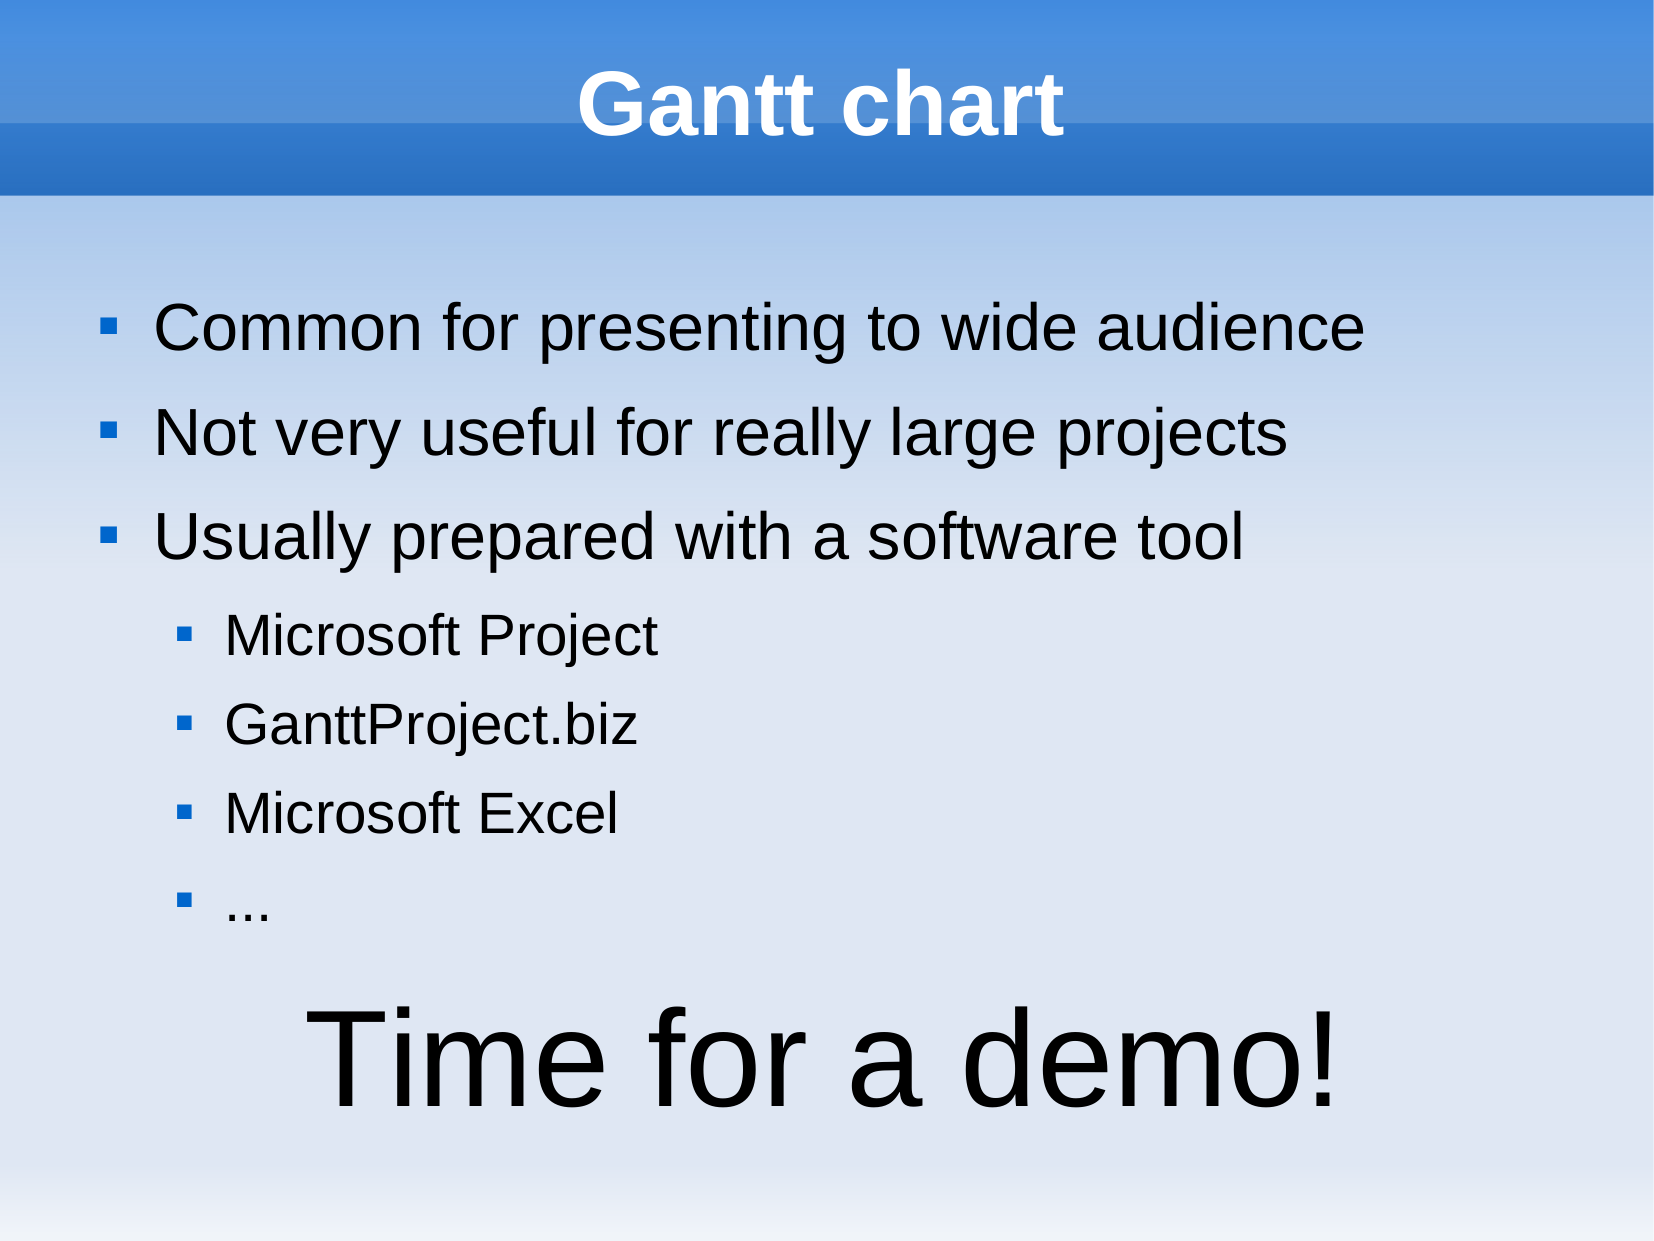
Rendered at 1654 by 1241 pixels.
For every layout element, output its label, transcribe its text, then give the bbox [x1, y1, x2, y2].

title Gantt chart [76, 7, 1565, 200]
list Common for presenting to wide audience Not very useful for really large projects Usually prepared with a software tool Microsoft Project GanttProject.biz Microsoft Excel ... [82, 290, 1571, 1094]
picture [0, 0, 1654, 1241]
text_box Time for a demo! [289, 974, 1359, 1144]
